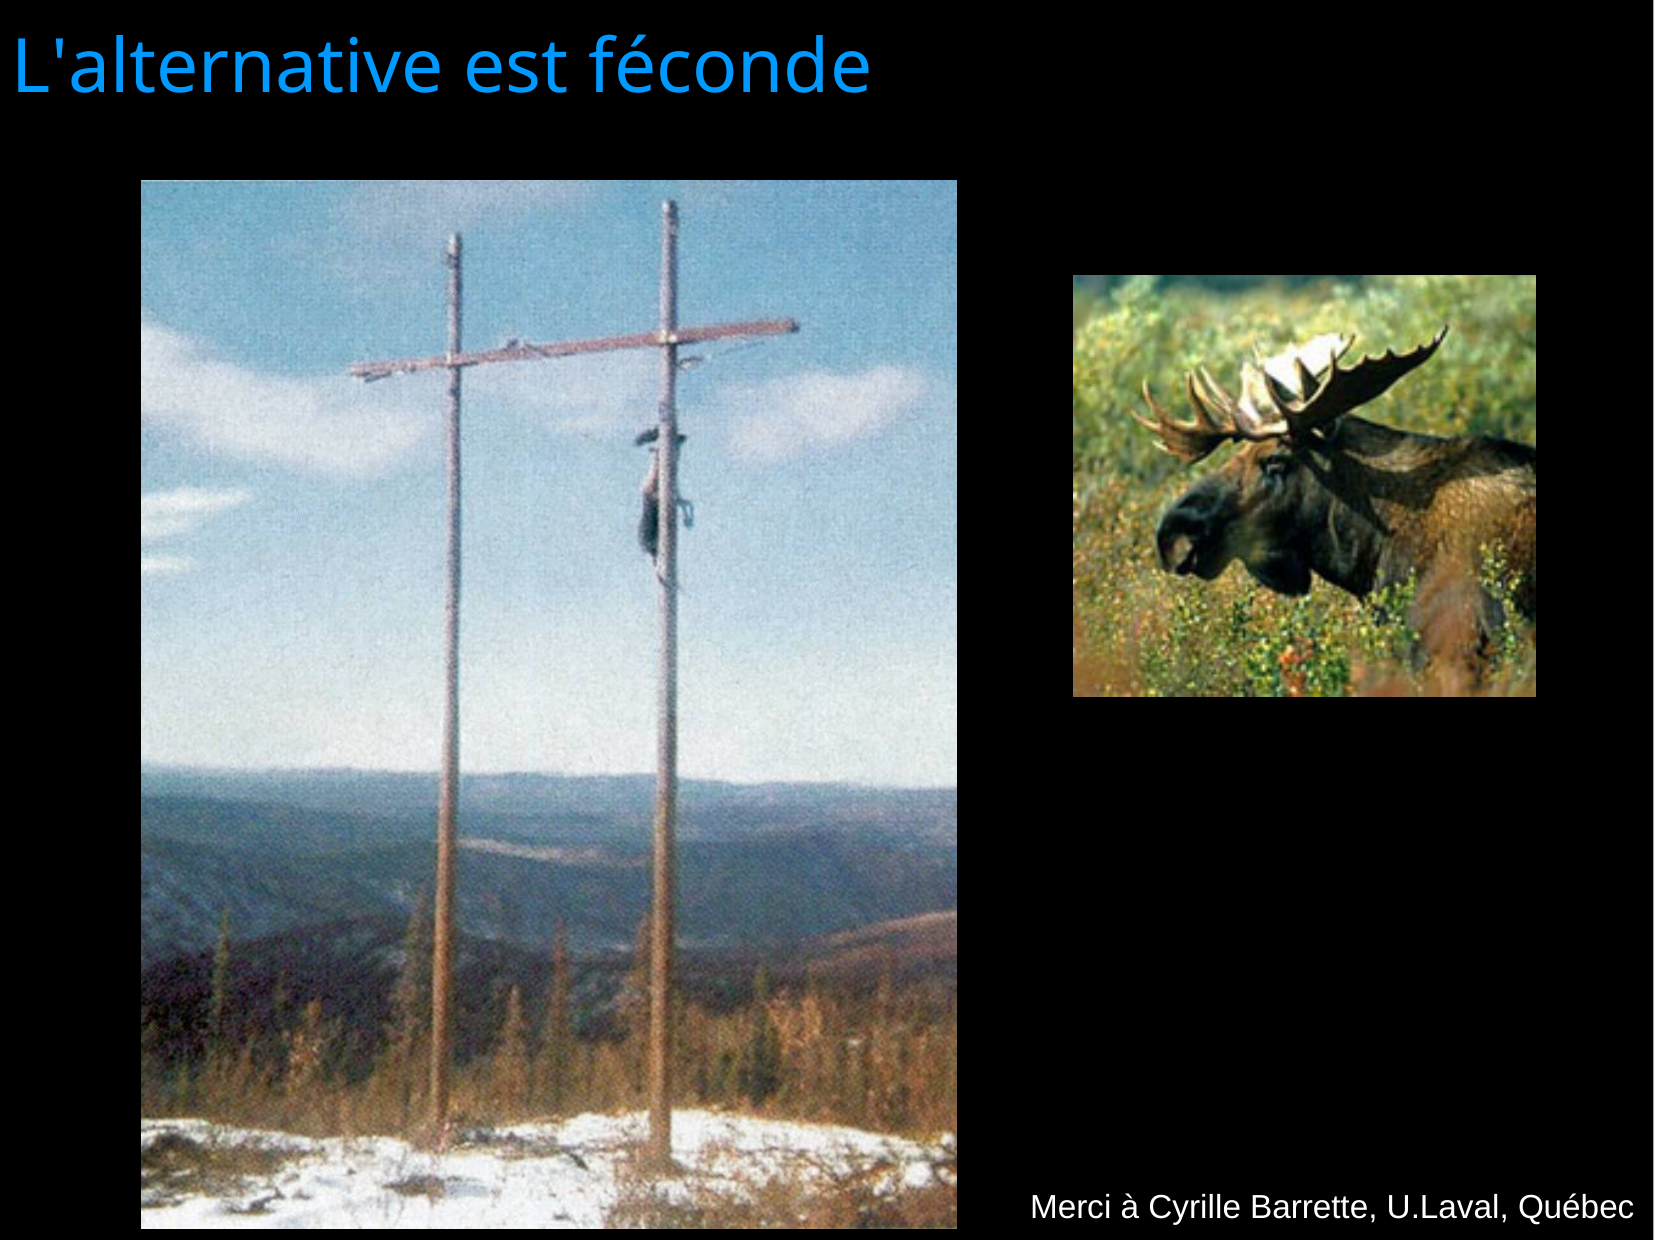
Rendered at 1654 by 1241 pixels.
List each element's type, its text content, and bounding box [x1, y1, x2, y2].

picture [1073, 275, 1536, 697]
text_box L'alternative est féconde [11, 11, 1619, 107]
picture [141, 180, 957, 1229]
text_box Merci à Cyrille Barrette, U.Laval, Québec [1015, 1181, 1654, 1234]
